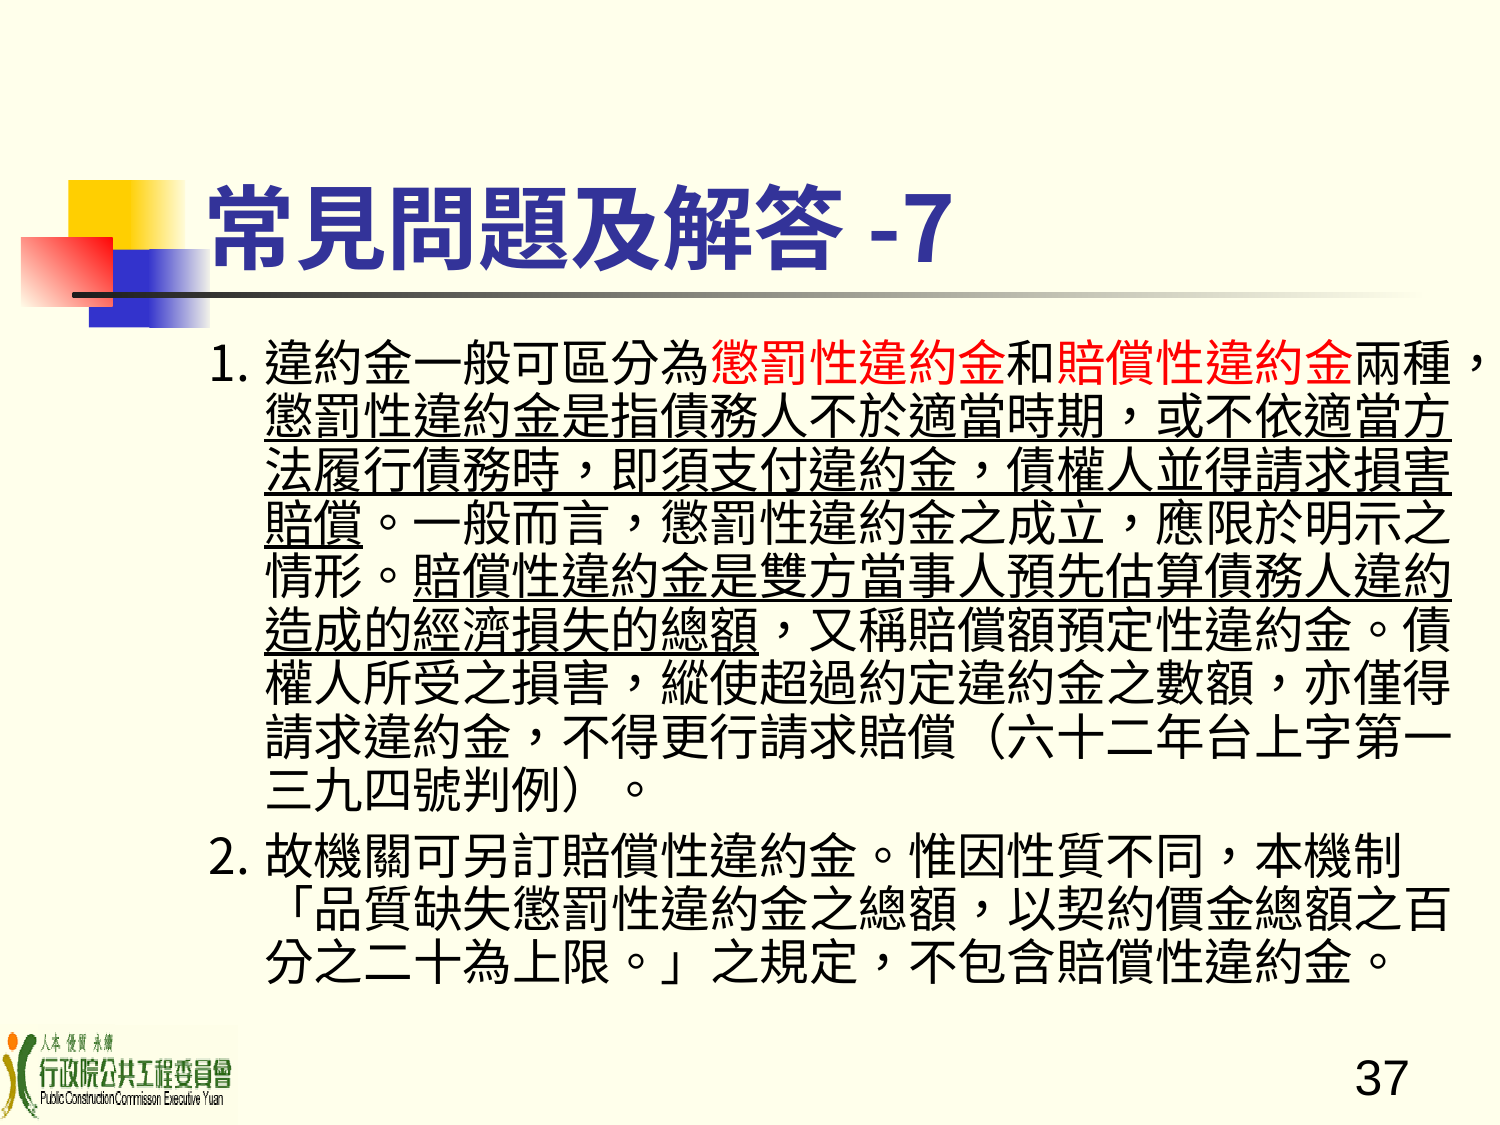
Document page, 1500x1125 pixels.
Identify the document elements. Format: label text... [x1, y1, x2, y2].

list 1. 違約金一般可區分為懲罰性違約金和賠償性違約金兩種，懲罰性違約金是指債務人不於適當時期，或不依適當方法履行債務時，即須支付違約金，債權人並得請求損害賠償。一般而言，懲罰性違約金之成立，應限於明示之情形。賠償性違約金是雙方當事人預先估算債務人違約造成的經濟損失的總額，又稱賠償額預定性違約金。債權人所受之損害，縱使超過約定違約金之數額，亦僅得請求違約金，不得更行請求賠償（六十二年台上字第一三九四號判例）。 2. 故機關可另訂賠償性違約金。惟因性質不同，本機制「品質缺失懲罰性違約金之總額，以契約價金總額之百分之二十為上限。」之規定，不包含賠償性違約金。 [193, 331, 1469, 1007]
title 常見問題及解答-7 [188, 101, 1468, 289]
picture [0, 1024, 238, 1125]
